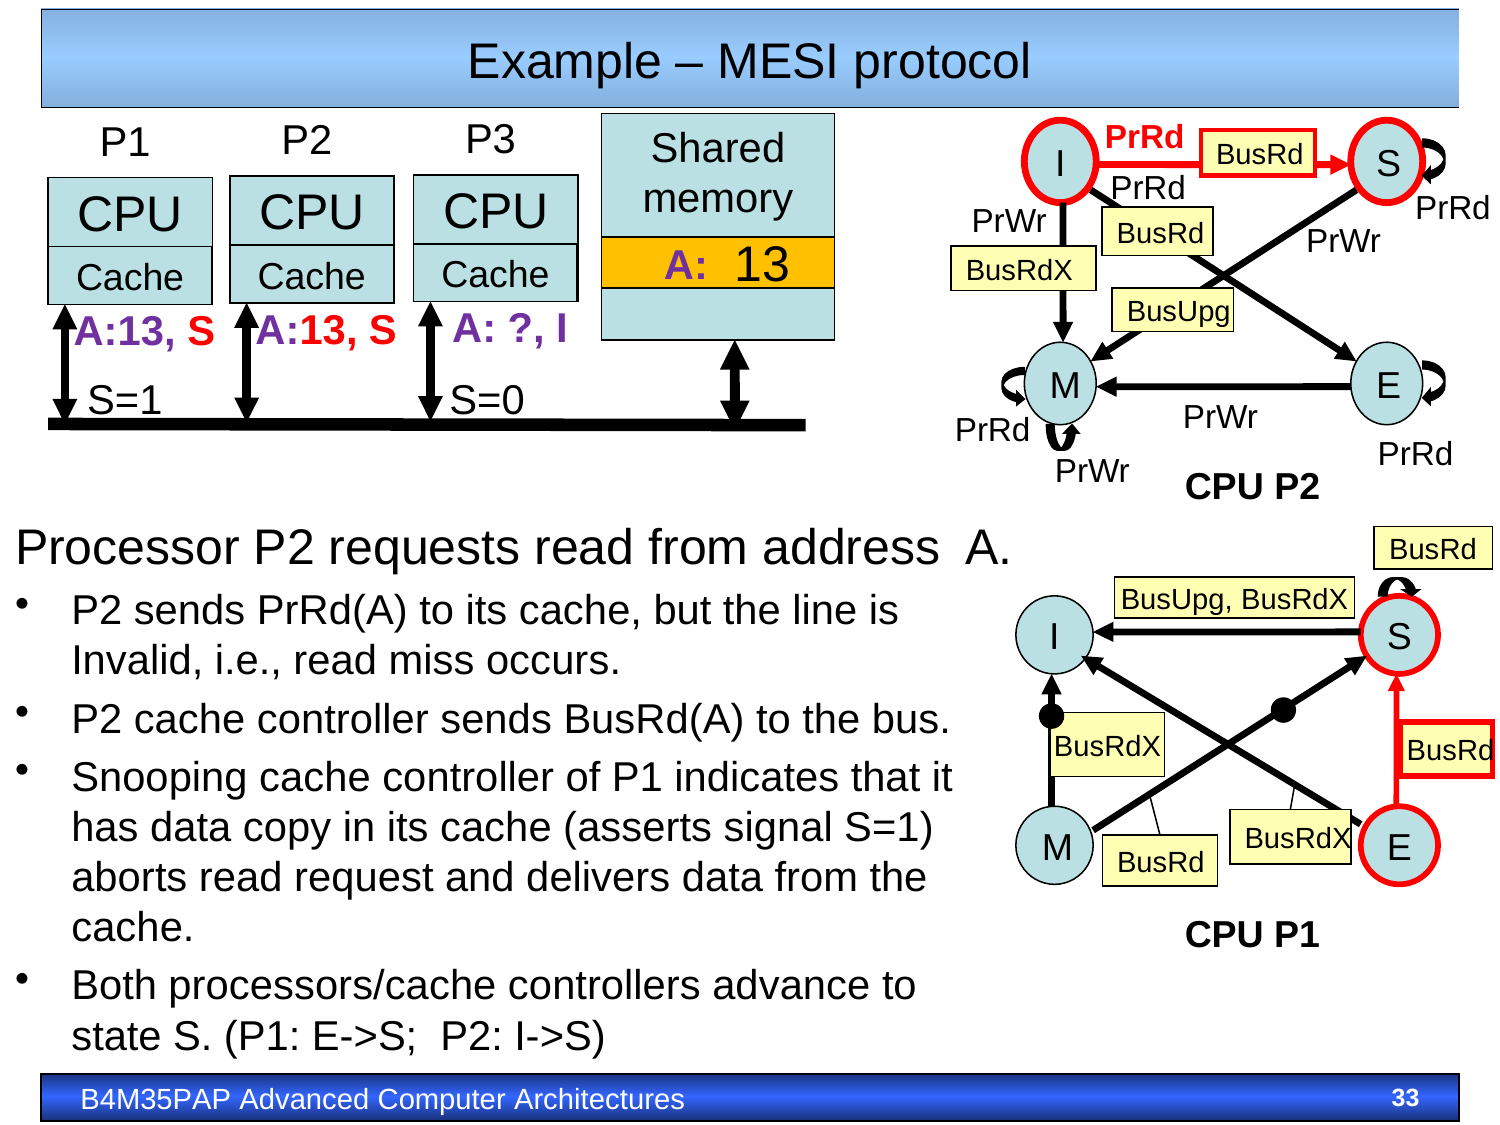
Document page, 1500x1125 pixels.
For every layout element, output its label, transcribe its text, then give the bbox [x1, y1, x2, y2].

text_box PrRd [1058, 159, 1248, 214]
text_box [1378, 577, 1420, 596]
text_box M [1015, 806, 1094, 885]
text_box [601, 237, 638, 289]
text_box PrWr [1151, 387, 1290, 488]
text_box BusRdX [950, 246, 1097, 291]
text_box Cache [48, 246, 212, 305]
text_box PrWr [1291, 211, 1423, 312]
text_box BusRd [1244, 129, 1315, 176]
text_box P2 [265, 108, 349, 171]
text_box CPU P1 [1170, 906, 1355, 964]
text_box S [1350, 120, 1423, 203]
text_box PrWr [950, 441, 1234, 542]
text_box P3 [449, 108, 532, 170]
text_box I [1024, 120, 1058, 191]
text_box Cache [413, 243, 578, 302]
text_box [1422, 139, 1445, 178]
text_box PrRd [933, 400, 1046, 456]
text_box A: ?, I [437, 293, 583, 359]
text_box E [1360, 806, 1439, 885]
text_box PrRd [1054, 108, 1244, 163]
title Example – MESI protocol [41, 8, 1459, 108]
text_box A: [638, 230, 724, 296]
text_box CPU [229, 176, 395, 295]
text_box S=0 [434, 365, 540, 431]
text_box PrWr [956, 191, 1062, 247]
text_box [1422, 361, 1445, 405]
text_box [1002, 367, 1025, 400]
text_box S [1360, 595, 1439, 674]
text_box PrRd [1400, 178, 1500, 234]
text_box [805, 237, 835, 289]
text_box BusRd [1102, 834, 1218, 886]
text_box Processor P2 requests read from address A. P2 sends PrRd(A) to its cache, but the line is Invalid, i.e., read miss occurs. P2 cache controller sends BusRd(A) to the bus. Snooping cache controller of P1 indicates that it has data copy in its cache (asserts signal S=1) aborts read request and delivers data from the cache. Both processors/cache controllers advance to state S. (P1: E->S; P2: I->S) [0, 507, 1030, 999]
text_box 13 [705, 223, 805, 299]
text_box BusRd [1101, 214, 1213, 256]
text_box CPU P2 [1170, 457, 1355, 515]
text_box Shared memory [601, 113, 835, 237]
text_box BusRd [1373, 526, 1493, 570]
text_box BusRd [1400, 722, 1493, 777]
text_box E [1350, 342, 1423, 424]
text_box CPU [48, 177, 213, 296]
text_box PrRd [1359, 424, 1472, 480]
text_box BusUpg, BusRdX [1114, 577, 1355, 618]
text_box S=1 [72, 365, 178, 431]
text_box Cache [229, 245, 394, 303]
text_box I [1015, 595, 1094, 674]
text_box [1046, 424, 1079, 451]
text_box CPU [413, 174, 578, 243]
text_box [1271, 698, 1296, 723]
text_box M [1024, 342, 1097, 425]
text_box BusRdX [1050, 712, 1165, 777]
text_box A:13, S [58, 296, 230, 362]
text_box BusRdX [1229, 809, 1351, 864]
text_box P1 [83, 108, 167, 172]
text_box Shared memory [601, 289, 835, 340]
text_box [1039, 704, 1064, 729]
text_box BusUpg [1112, 287, 1234, 332]
text_box A:13, S [240, 295, 412, 361]
